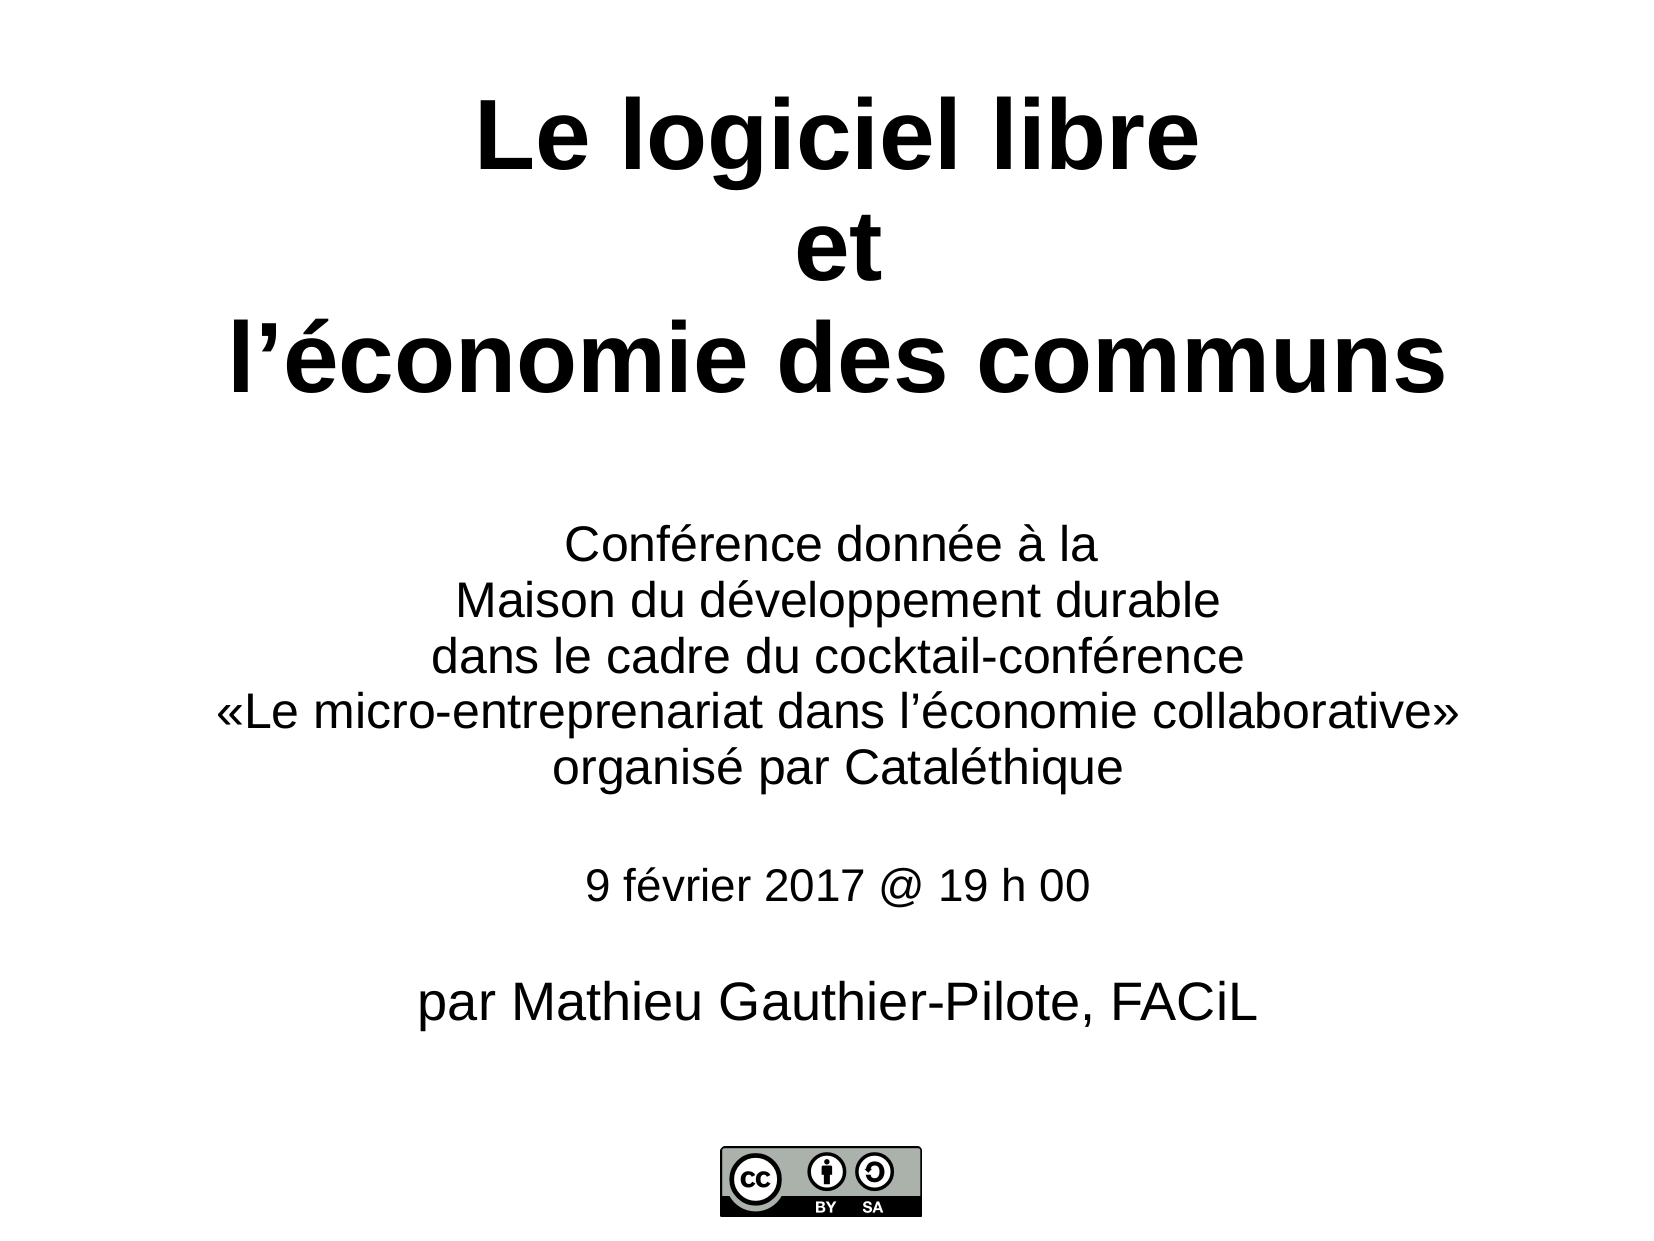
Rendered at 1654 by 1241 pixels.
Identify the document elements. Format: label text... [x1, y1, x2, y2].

picture [720, 1146, 922, 1217]
title Le logiciel libre et l’économie des communs Conférence donnée à la Maison du développement durable dans le cadre du cocktail-conférence «Le micro-entreprenariat dans l’économie collaborative» organisé par Cataléthique 9 février 2017 @ 19 h 00 par Mathieu Gauthier-Pilote, FACiL [94, 78, 1583, 1135]
